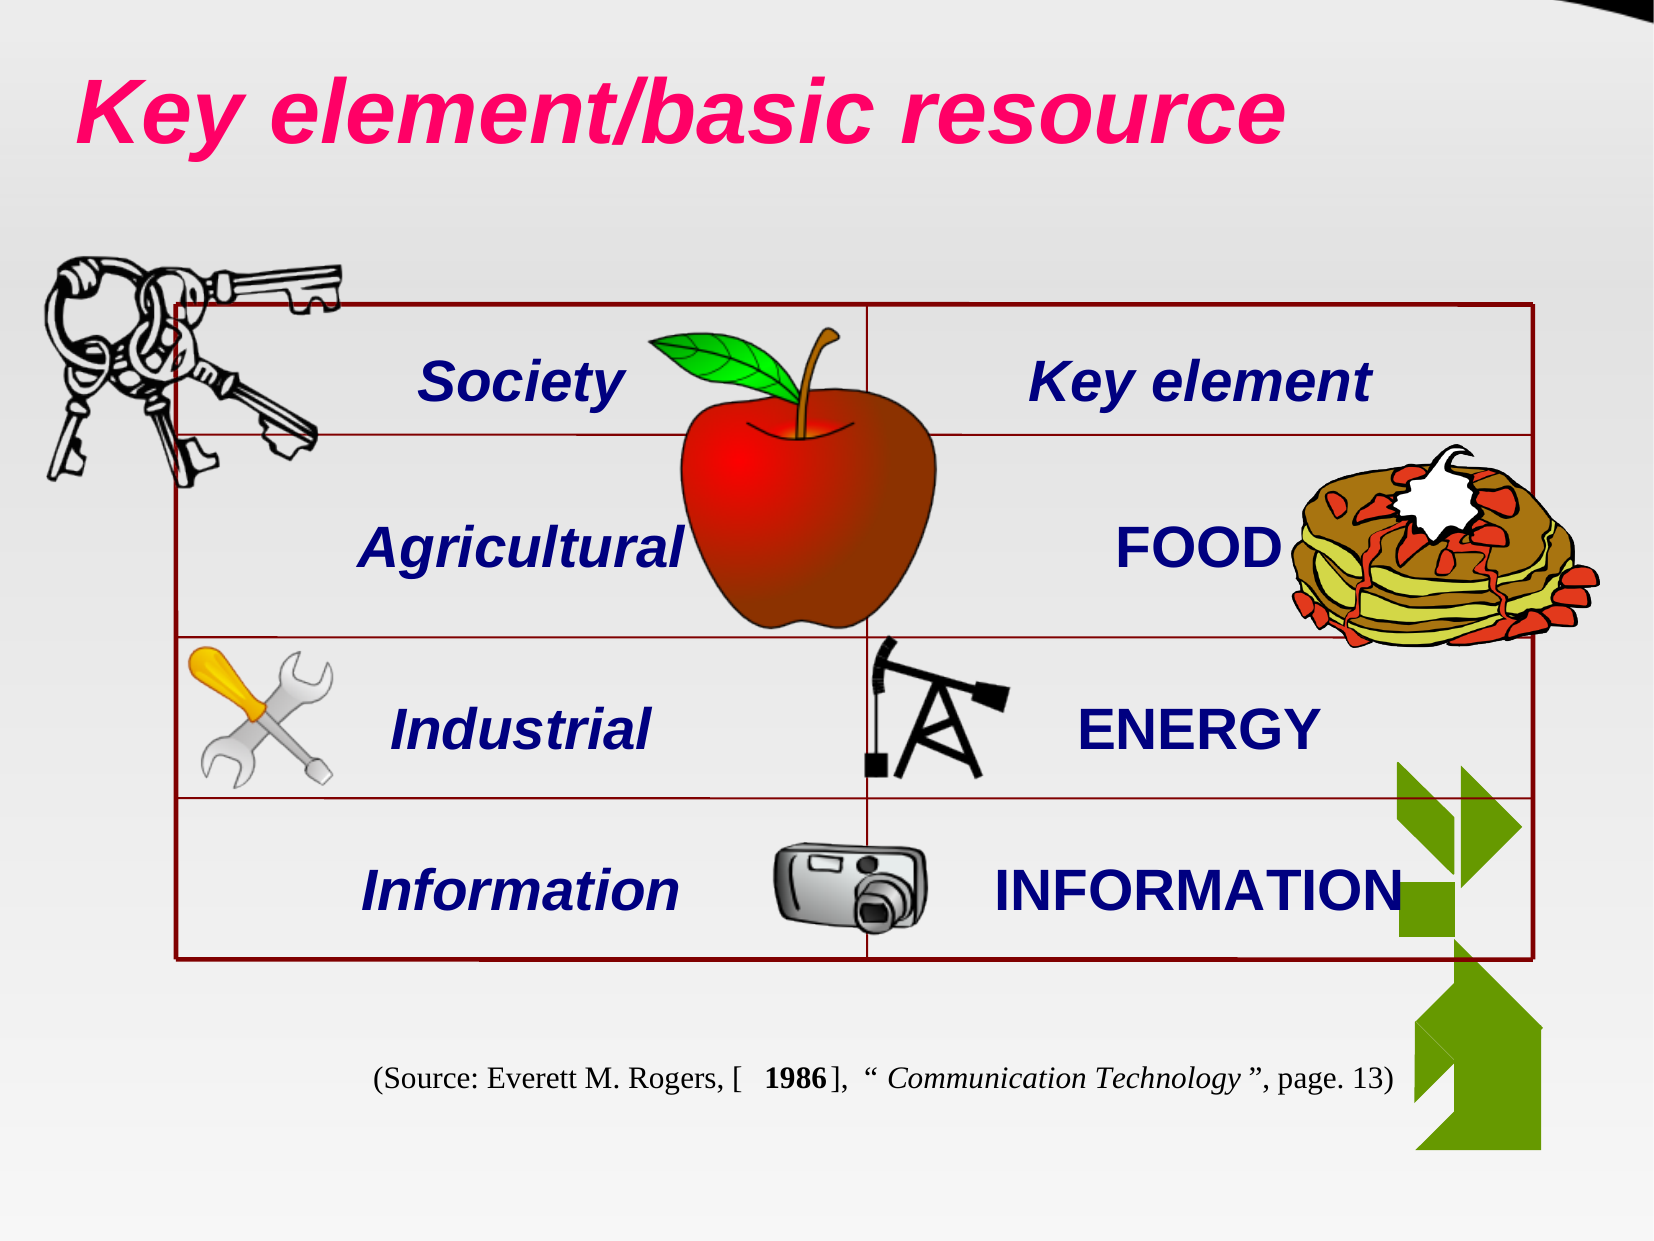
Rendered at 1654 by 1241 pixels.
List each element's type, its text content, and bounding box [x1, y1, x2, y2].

text_box ], “ [830, 1051, 879, 1096]
text_box ENERGY [1015, 639, 1530, 797]
text_box Key element [868, 307, 1530, 433]
title Key element/basic resource [60, 6, 1625, 194]
text_box ”, page. 13)‏ [1248, 1051, 1395, 1096]
text_box Society [356, 307, 865, 433]
text_box Communication Technology [887, 1051, 1242, 1096]
text_box Information [179, 800, 768, 957]
picture [0, 0, 1654, 1241]
text_box (Source: Everett M. Rogers, [ [373, 1051, 744, 1096]
text_box 1986 [764, 1051, 828, 1095]
text_box FOOD [967, 436, 1530, 636]
text_box INFORMATION [932, 800, 1530, 957]
text_box Industrial [347, 639, 853, 797]
text_box Agricultural [179, 436, 624, 636]
text_box [1415, 962, 1542, 1149]
text_box Industrial [179, 639, 183, 797]
